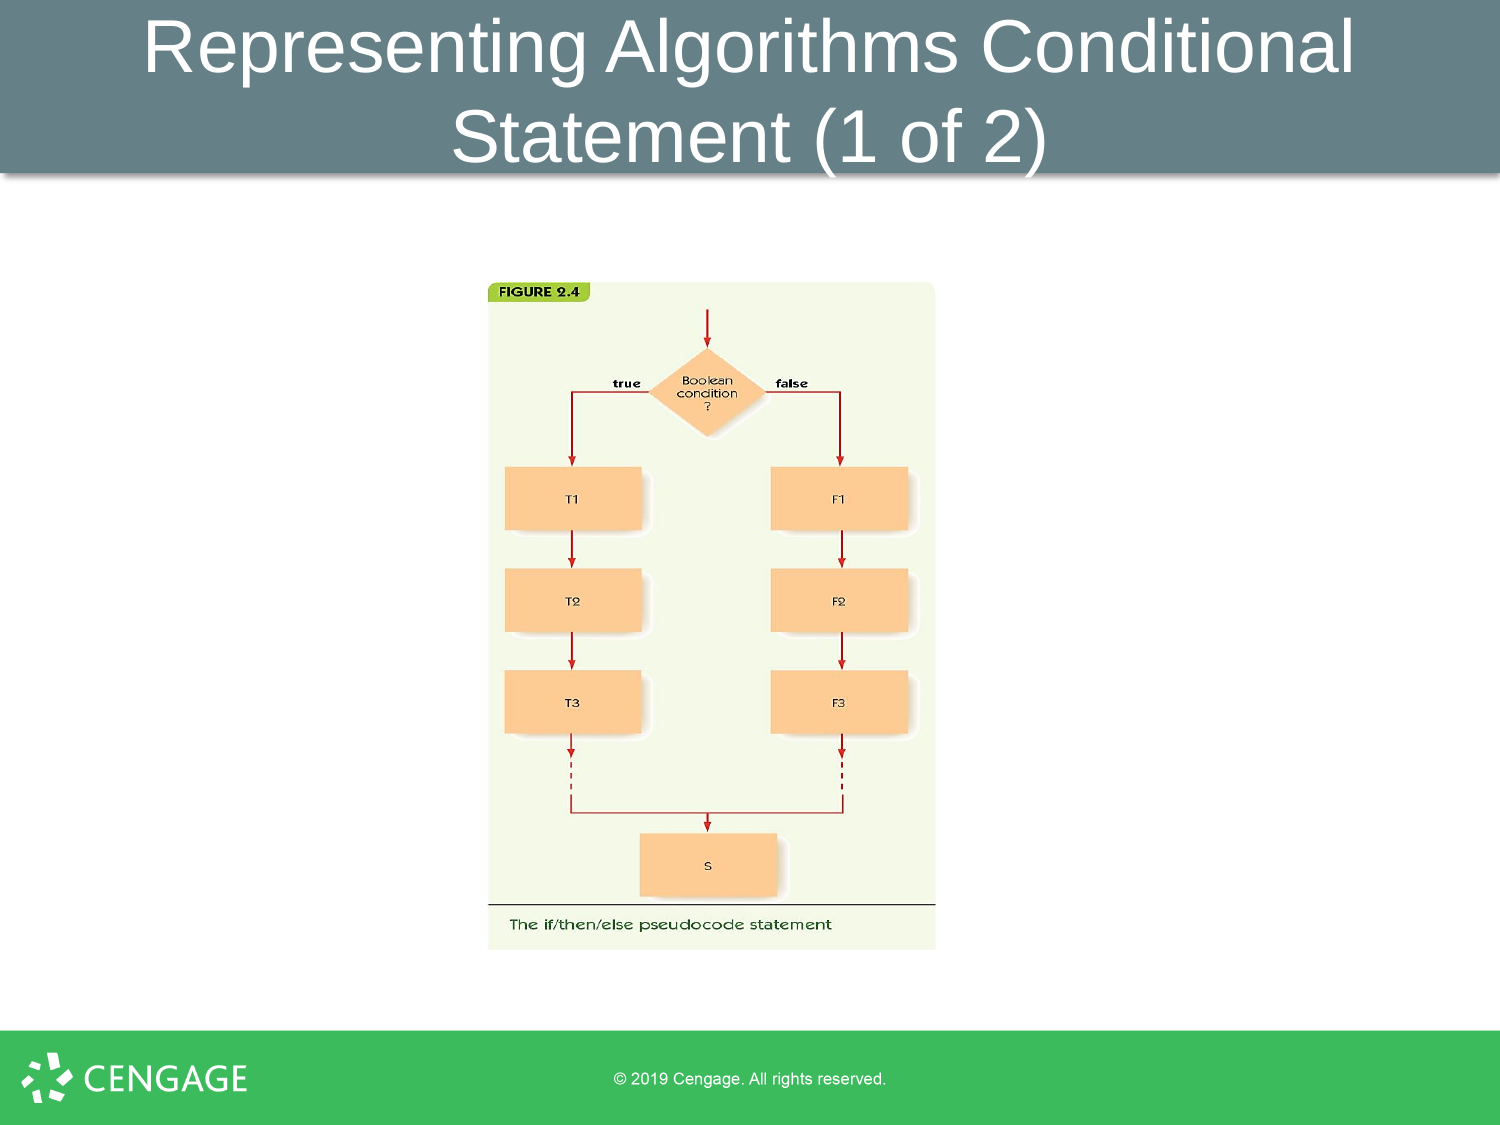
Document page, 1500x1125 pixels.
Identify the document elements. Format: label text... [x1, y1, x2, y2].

title Representing Algorithms Conditional Statement (1 of 2) [0, 0, 1500, 174]
picture [0, 174, 1500, 1125]
